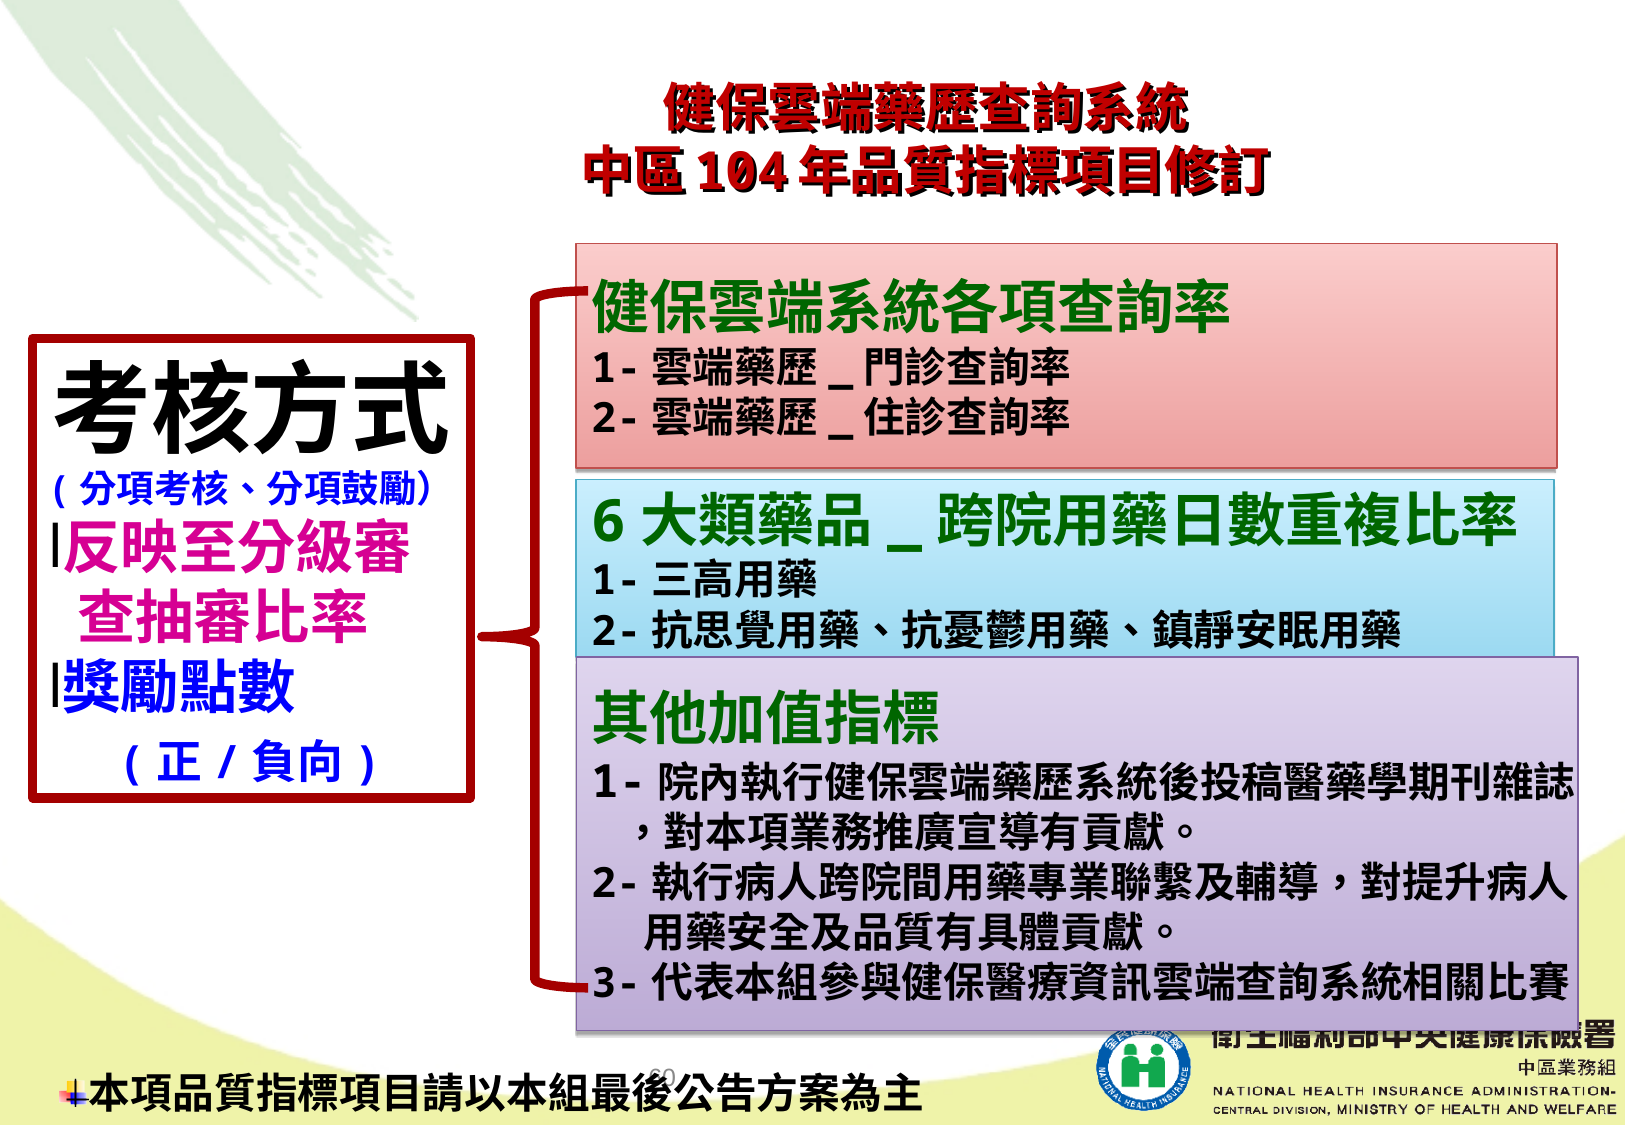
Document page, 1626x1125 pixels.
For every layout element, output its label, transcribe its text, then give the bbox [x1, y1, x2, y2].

text_box 考核方式 (分項考核、分項鼓勵） 反映至分級審 查抽審比率 獎勵點數 (正/負向) [33, 338, 470, 798]
text_box [633, 1046, 1013, 1107]
text_box 本項品質指標項目請以本組最後公告方案為主 [45, 1059, 966, 1125]
text_box 其他加值指標 1-院內執行健保雲端藥歷系統後投稿醫藥學期刊雜誌 ，對本項業務推廣宣導有貢獻。 2-執行病人跨院間用藥專業聯繫及輔導，對提升病人 用藥安全及品質有具體貢獻。 3-代表本組參與健保醫療資訊雲端查詢系統相關比賽 [576, 657, 1578, 1031]
title 健保雲端藥歷查詢系統 中區104年品質指標項目修訂 [304, 66, 1546, 209]
text_box 6大類藥品_跨院用藥日數重複比率 1-三高用藥 2-抗思覺用藥、抗憂鬱用藥、鎮靜安眠用藥 [576, 480, 1554, 657]
text_box 健保雲端系統各項查詢率 1-雲端藥歷_門診查詢率 2-雲端藥歷_住診查詢率 [576, 243, 1557, 468]
